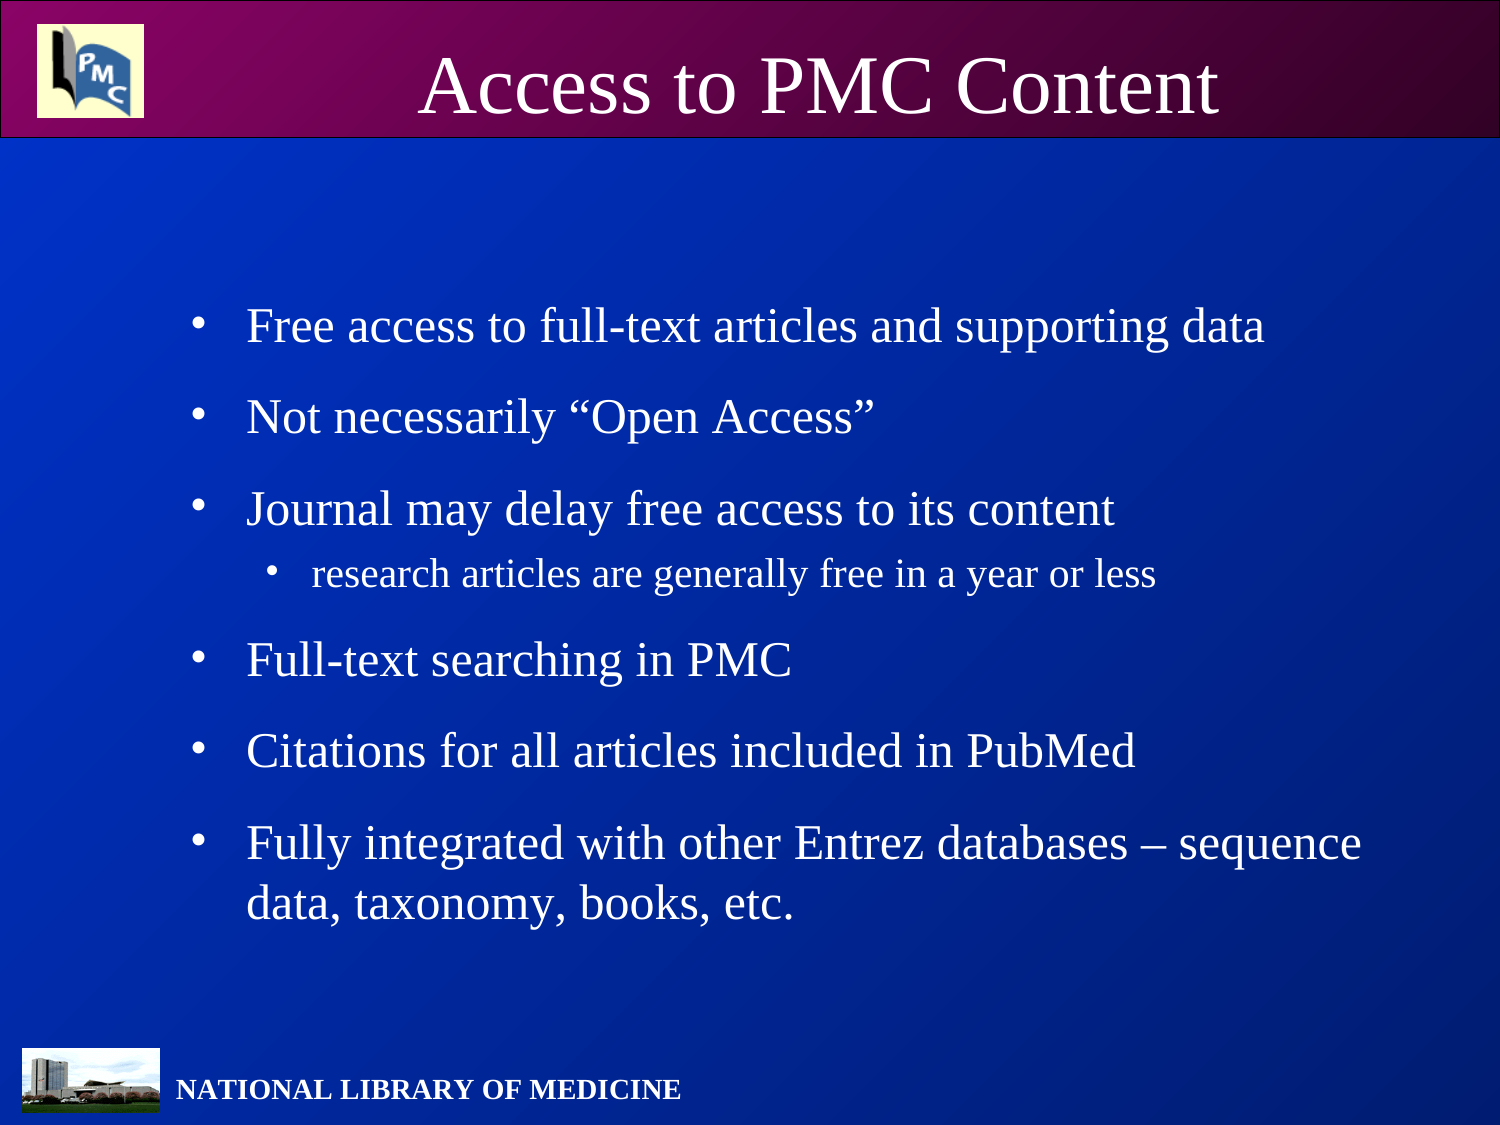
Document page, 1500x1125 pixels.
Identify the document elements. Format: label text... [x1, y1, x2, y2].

list Free access to full-text articles and supporting data Not necessarily “Open Access” Journal may delay free access to its content research articles are generally free in a year or less Full-text searching in PMC Citations for all articles included in PubMed Fully integrated with other Entrez databases – sequence data, taxonomy, books, etc. [174, 212, 1463, 1026]
picture [22, 1048, 160, 1113]
title Access to PMC Content [174, 22, 1463, 138]
